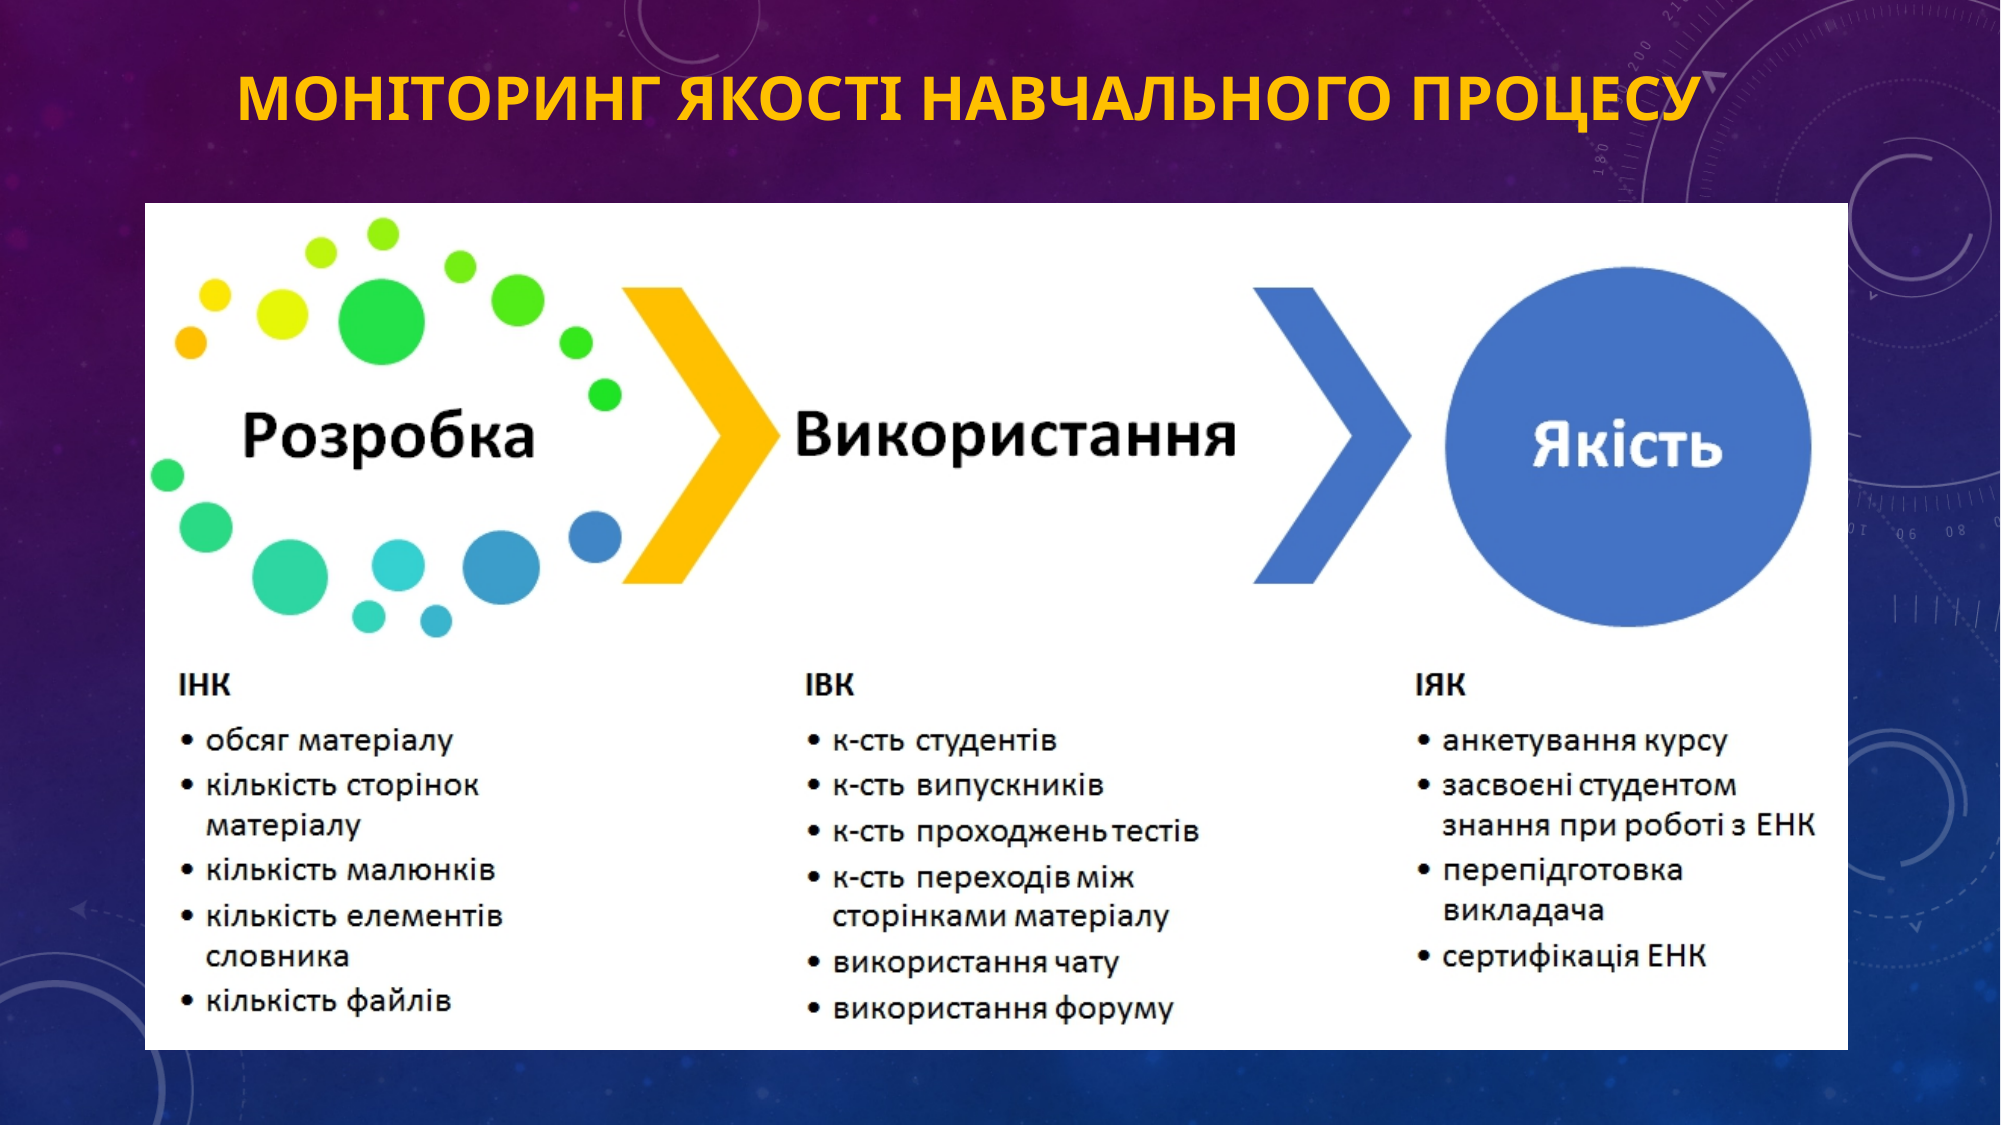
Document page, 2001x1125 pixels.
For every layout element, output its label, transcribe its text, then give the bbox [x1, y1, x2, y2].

picture [0, 0, 2001, 1125]
title Моніторинг якості навчального процесу [138, 28, 1801, 164]
